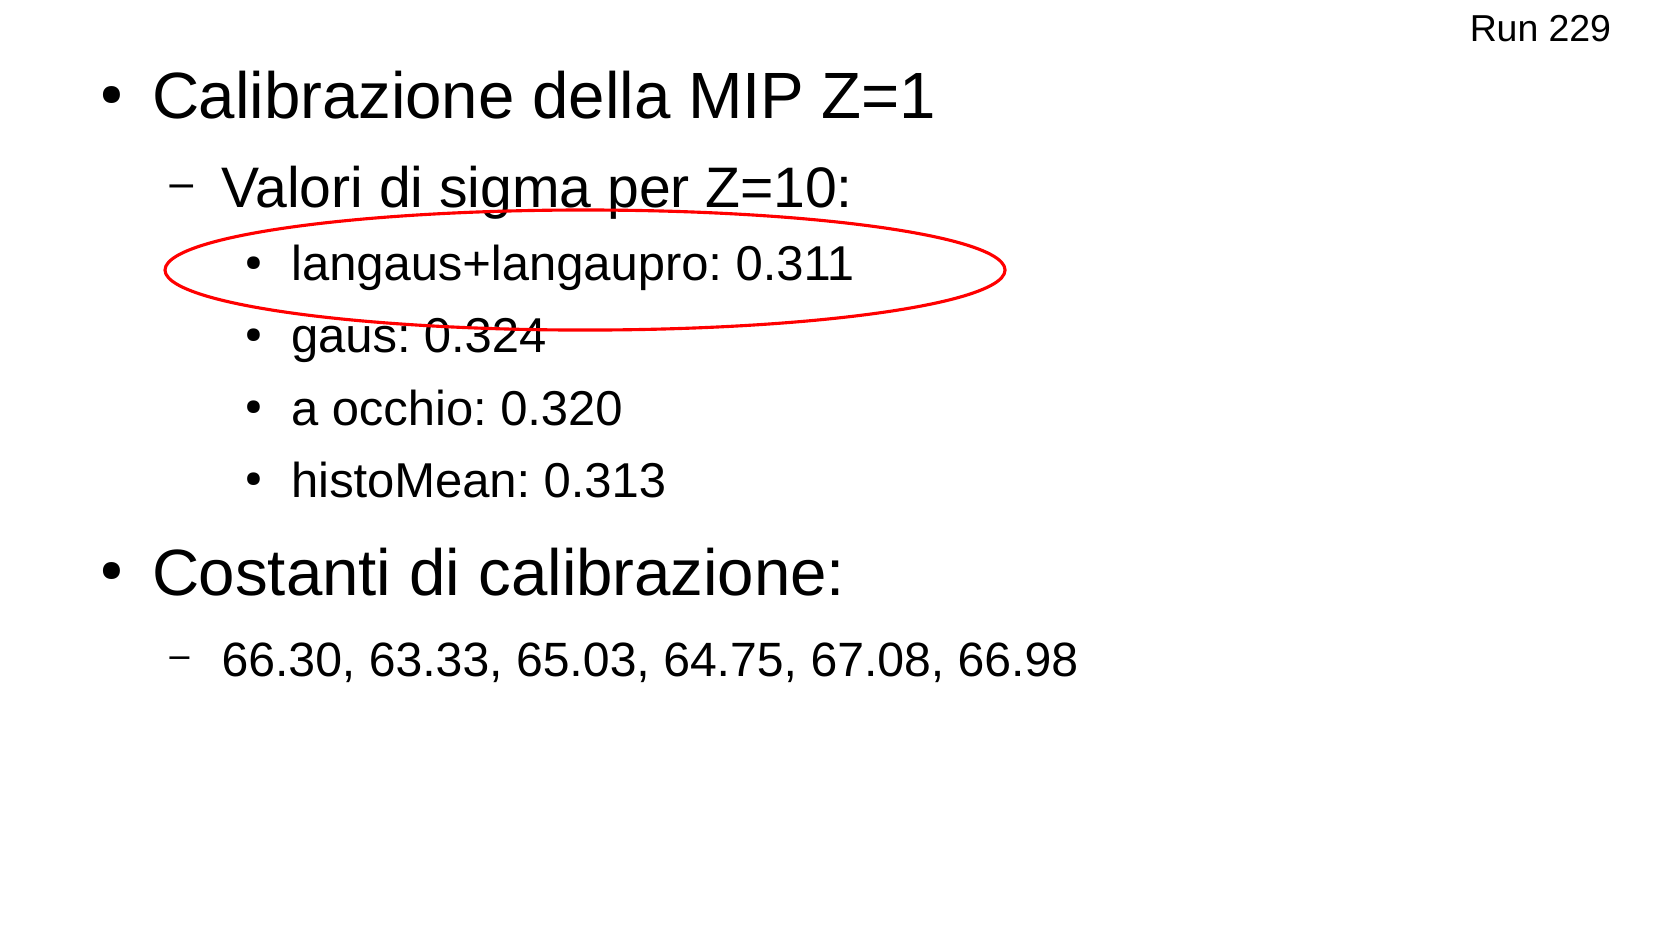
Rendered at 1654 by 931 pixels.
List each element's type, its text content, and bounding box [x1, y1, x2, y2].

list Calibrazione della MIP Z=1 Valori di sigma per Z=10: langaus+langaupro: 0.311 gaus: 0.324 a occhio: 0.320 histoMean: 0.313 Costanti di calibrazione: 66.30, 63.33, 65.03, 64.75, 67.08, 66.98 [82, 60, 1571, 757]
text_box Run 229 [1455, 0, 1654, 61]
